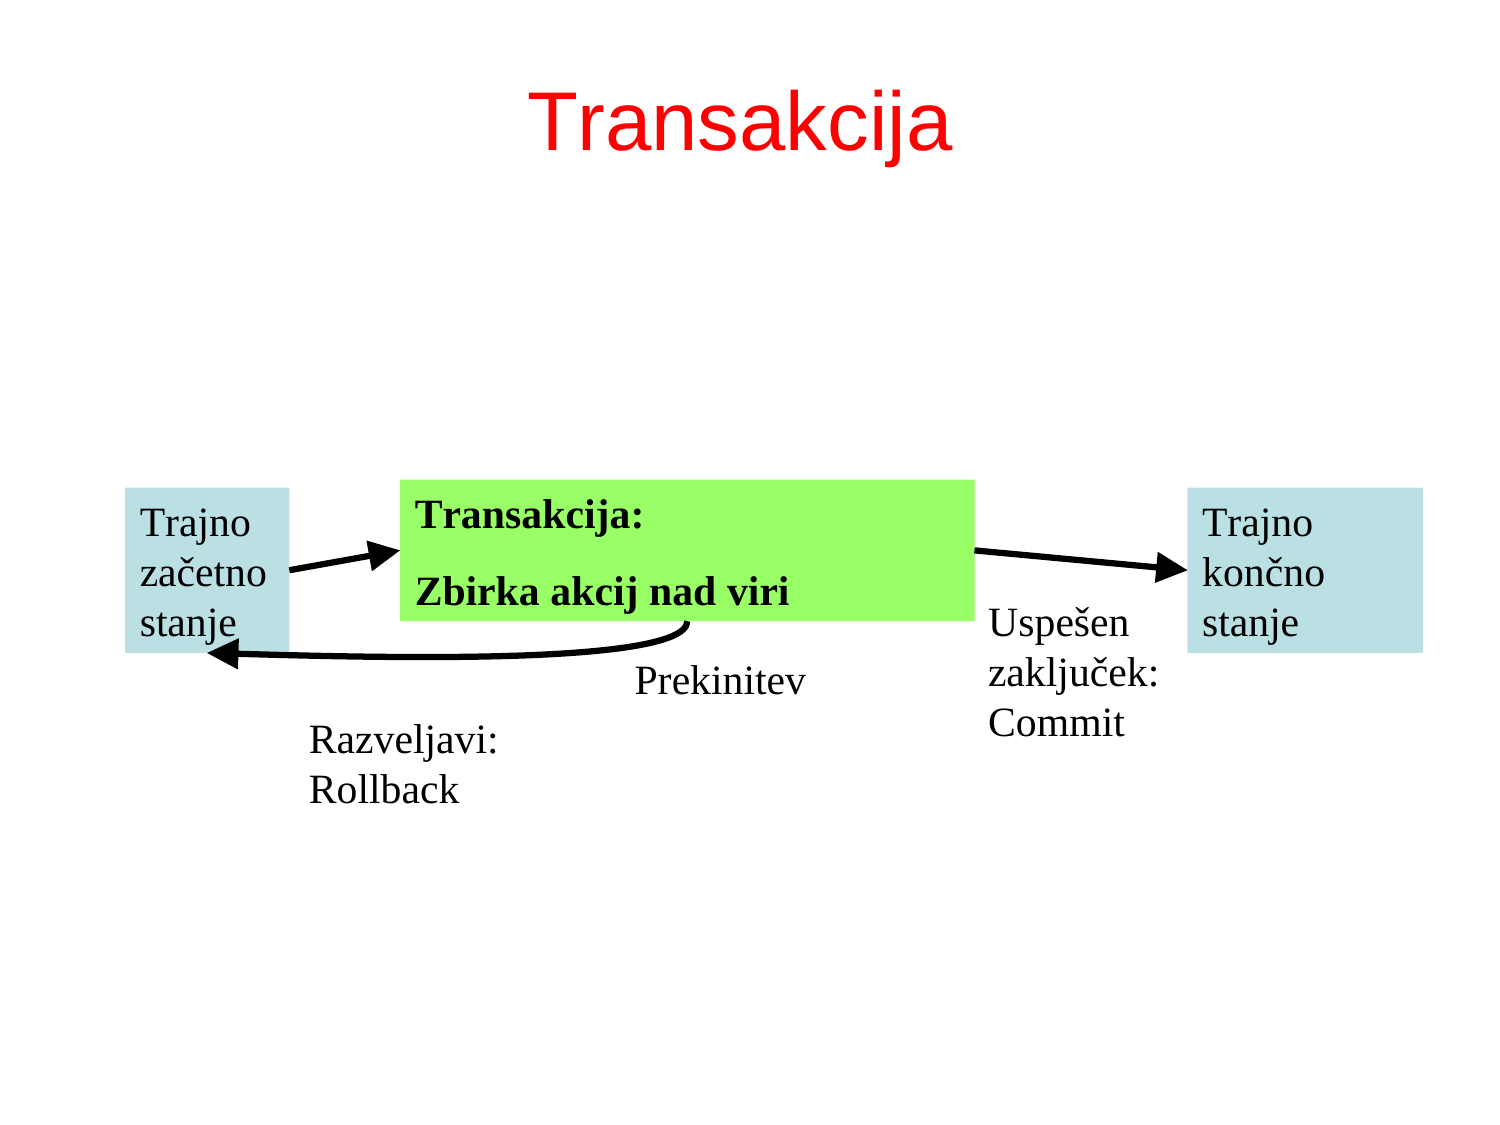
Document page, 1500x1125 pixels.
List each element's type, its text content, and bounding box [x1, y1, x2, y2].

text_box Razveljavi: Rollback [294, 704, 514, 820]
text_box Trajno začetno stanje [125, 487, 290, 653]
text_box Prekinitev [619, 645, 822, 711]
title Transakcija [64, 54, 1415, 181]
text_box Transakcija: Zbirka akcij nad viri [399, 479, 975, 622]
text_box Uspešen zaključek: Commit [973, 587, 1188, 753]
text_box Trajno končno stanje [1187, 487, 1424, 653]
